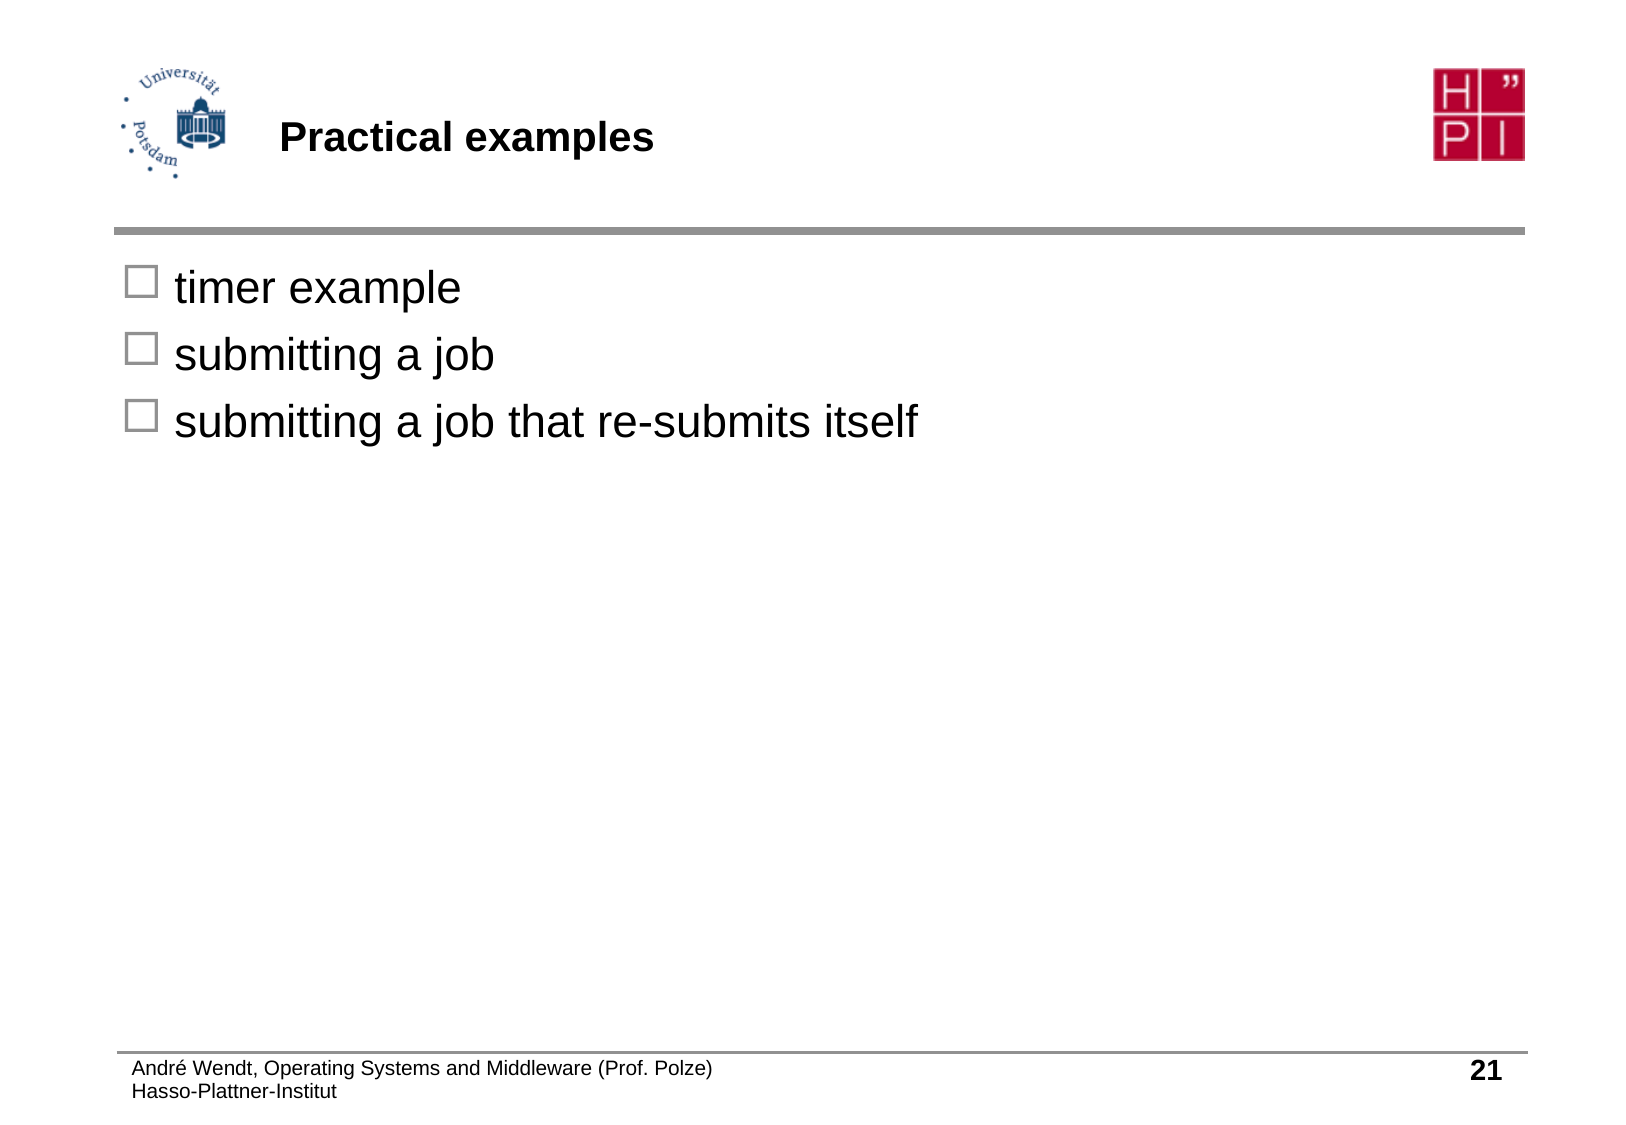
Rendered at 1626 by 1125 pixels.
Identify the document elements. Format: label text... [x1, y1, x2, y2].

title Practical examples [279, 68, 1390, 207]
picture [1433, 68, 1525, 161]
picture [121, 68, 226, 179]
list timer example submitting a job submitting a job that re-submits itself [121, 262, 1525, 1051]
